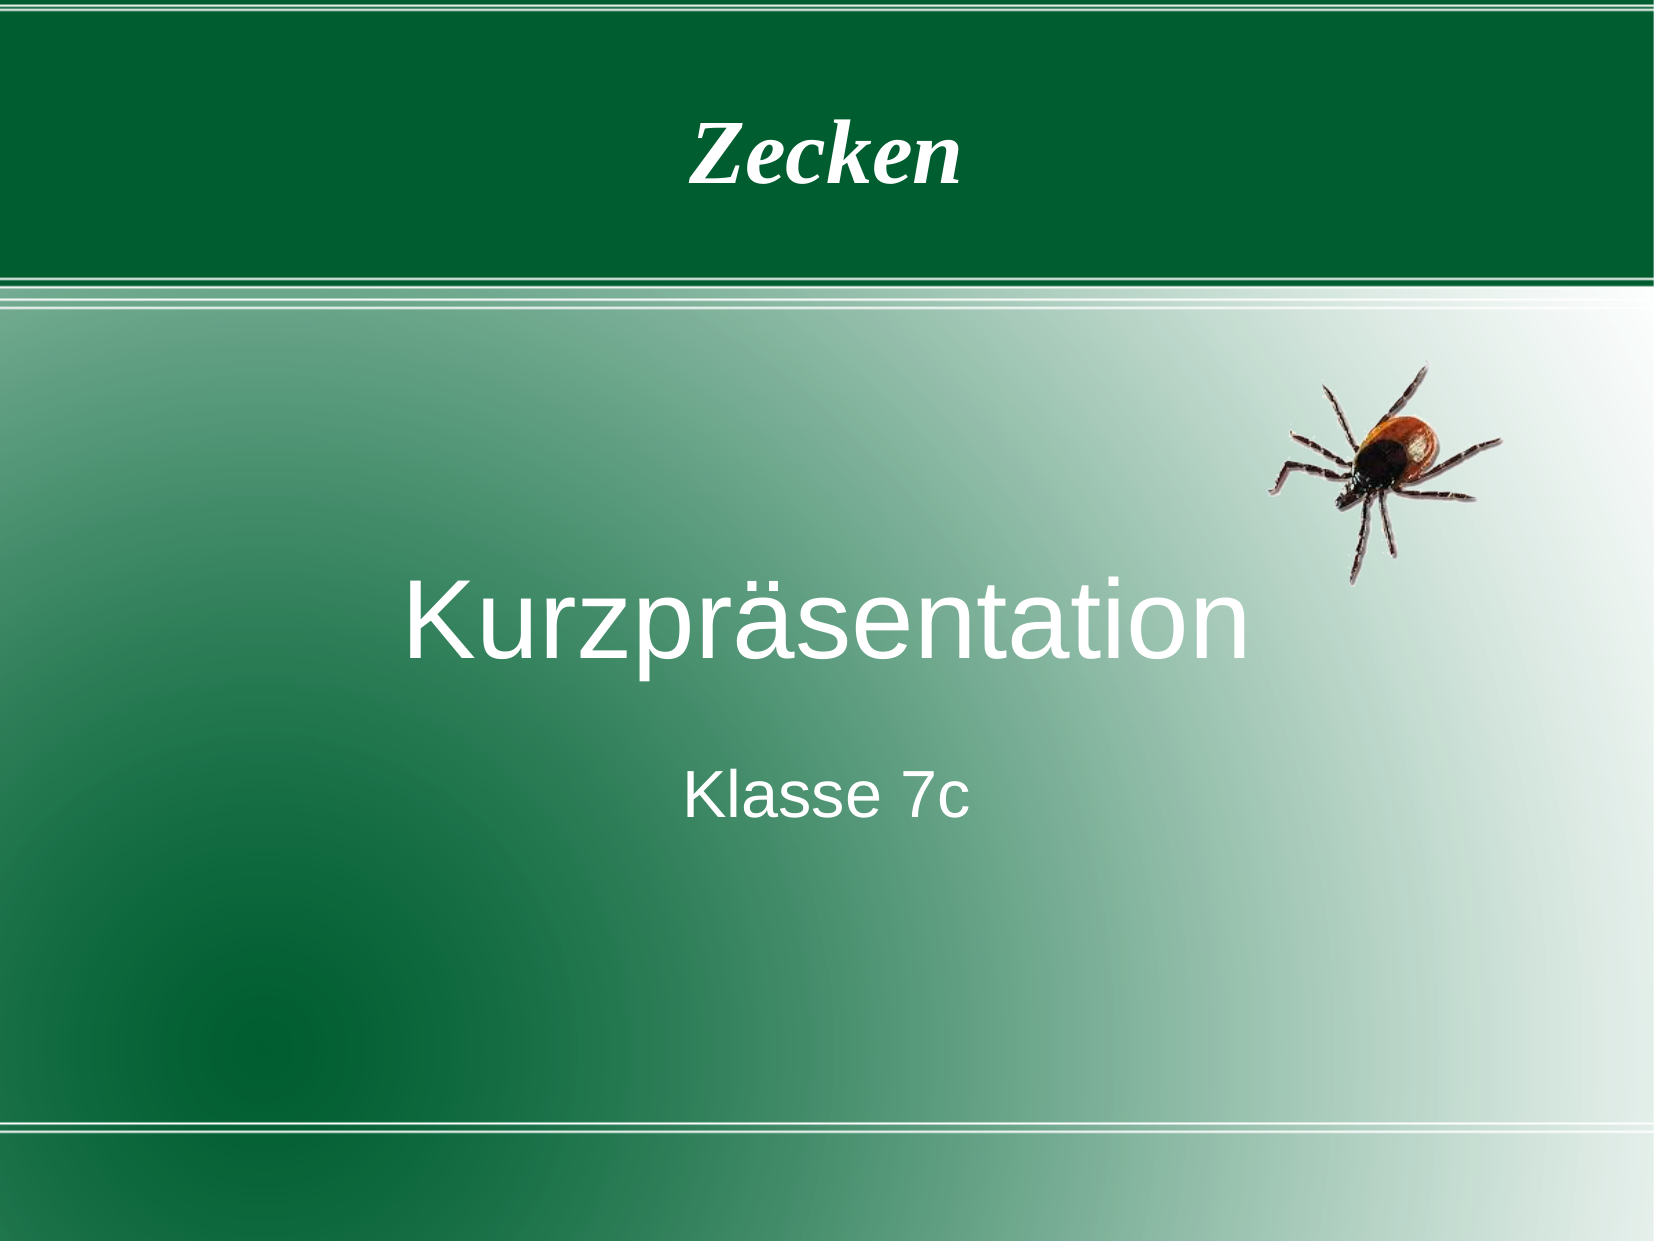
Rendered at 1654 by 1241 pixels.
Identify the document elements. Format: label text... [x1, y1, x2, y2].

picture [0, 0, 1654, 1241]
title Zecken [82, 49, 1571, 257]
subtitle Kurzpräsentation Klasse 7c [82, 337, 1571, 1052]
